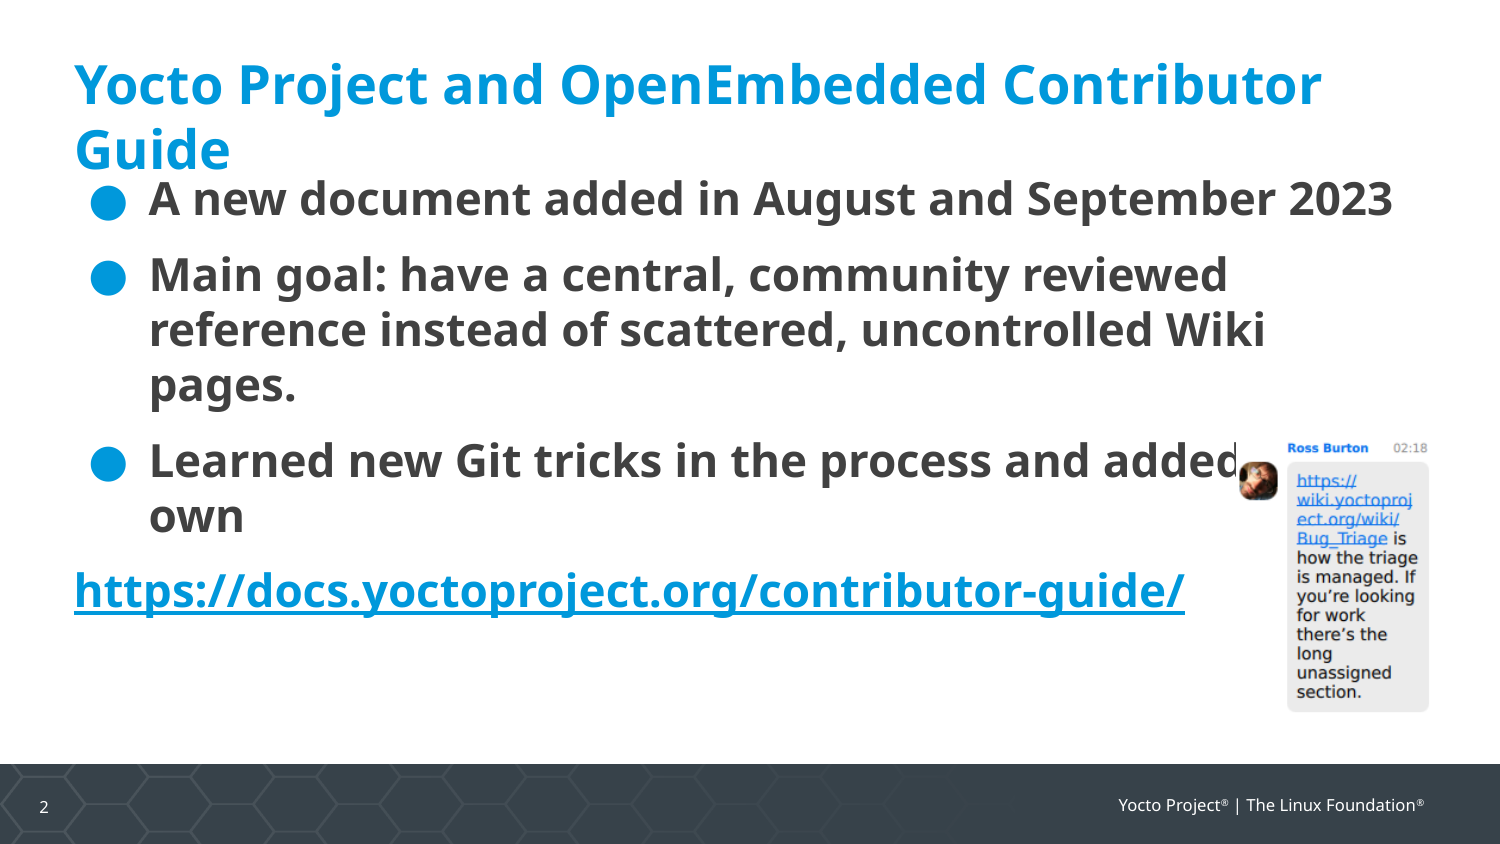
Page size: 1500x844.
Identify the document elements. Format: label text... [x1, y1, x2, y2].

list A new document added in August and September 2023 Main goal: have a central, community reviewed reference instead of scattered, uncontrolled Wiki pages. Learned new Git tricks in the process and added my own https://docs.yoctoproject.org/contributor-guide/ [73, 169, 1425, 728]
picture [0, 0, 1500, 844]
title Yocto Project and OpenEmbedded Contributor Guide [74, 50, 1425, 160]
